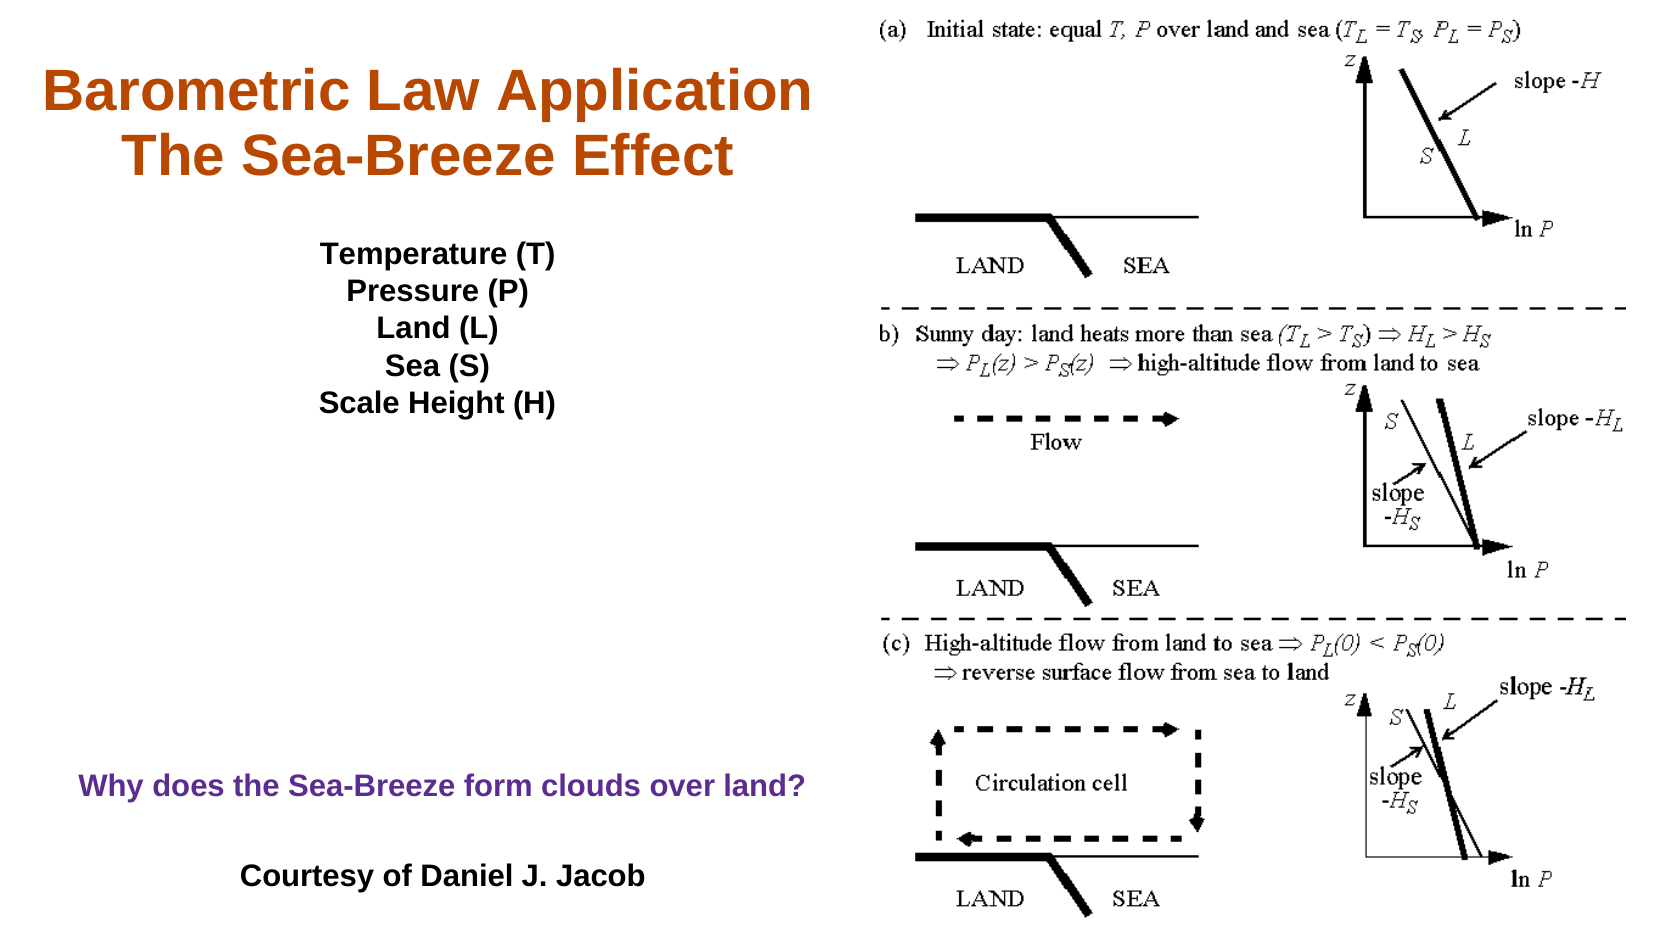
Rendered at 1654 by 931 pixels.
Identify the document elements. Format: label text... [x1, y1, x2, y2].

chart [880, 10, 1626, 931]
text_box Barometric Law Application The Sea-Breeze Effect [13, 50, 843, 197]
text_box Courtesy of Daniel J. Jacob [224, 847, 661, 901]
text_box Why does the Sea-Breeze form clouds over land? [63, 757, 863, 810]
text_box Temperature (T) Pressure (P) Land (L) Sea (S) Scale Height (H) [304, 225, 572, 428]
